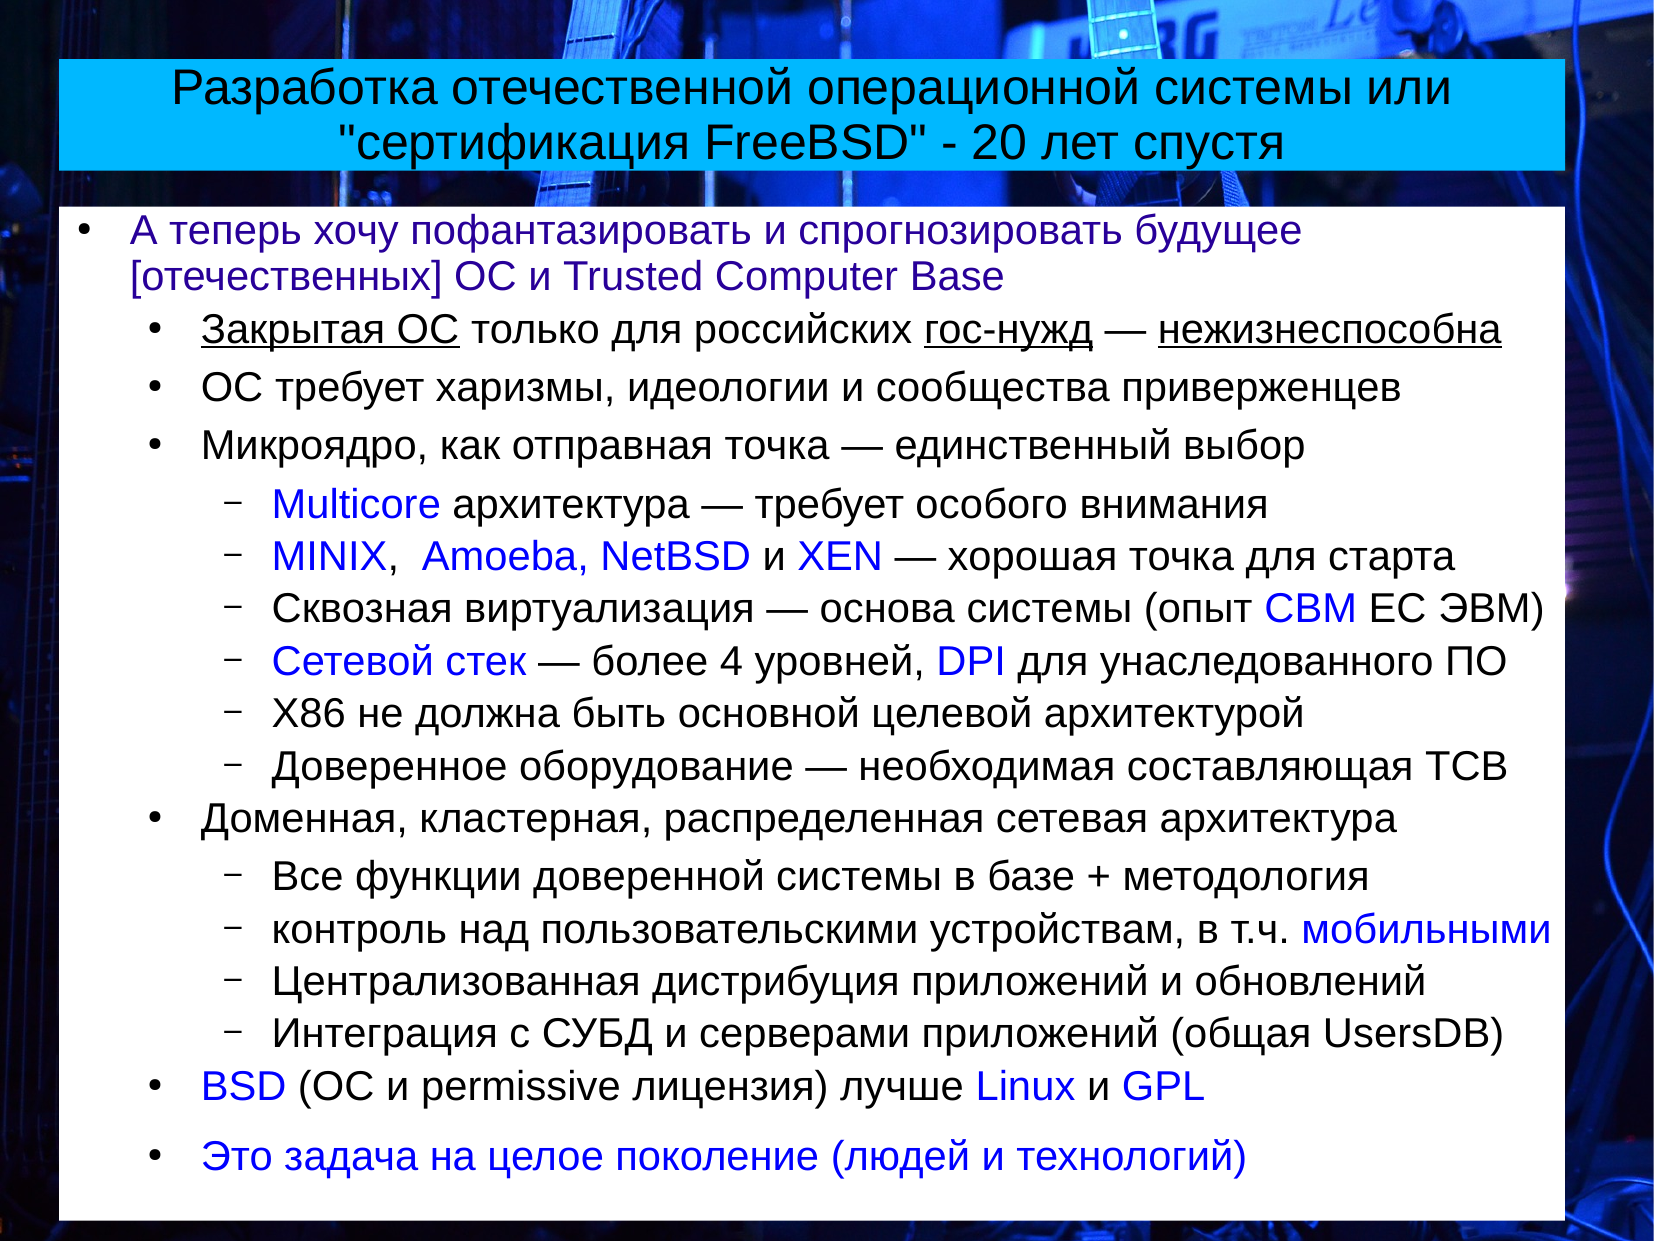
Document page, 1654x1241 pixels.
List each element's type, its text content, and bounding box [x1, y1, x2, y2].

title Разработка отечественной операционной системы или "сертификация FreeBSD" - 20 лет спустя [59, 59, 1566, 171]
picture [0, 0, 1654, 1241]
list А теперь хочу пофантазировать и спрогнозировать будущее [отечественных] ОС и Trusted Computer Base Закрытая ОС только для российских гос-нужд — нежизнеспособна ОС требует харизмы, идеологии и сообщества приверженцев Микроядро, как отправная точка — единственный выбор Multicore архитектура — требует особого внимания MINIX, Amoeba, NetBSD и XEN — хорошая точка для старта Сквозная виртуализация — основа системы (опыт СВМ ЕС ЭВМ) Сетевой стек — более 4 уровней, DPI для унаследованного ПО X86 не должна быть основной целевой архитектурой Доверенное оборудование — необходимая составляющая TCB Доменная, кластерная, распределенная сетевая архитектура Все функции доверенной системы в базе + методология контроль над пользовательскими устройствам, в т.ч. мобильными Централизованная дистрибуция приложений и обновлений Интеграция с СУБД и серверами приложений (общая UsersDB) BSD (ОС и permissive лицензия) лучше Linux и GPL Это задача на целое поколение (людей и технологий) [59, 206, 1565, 1221]
